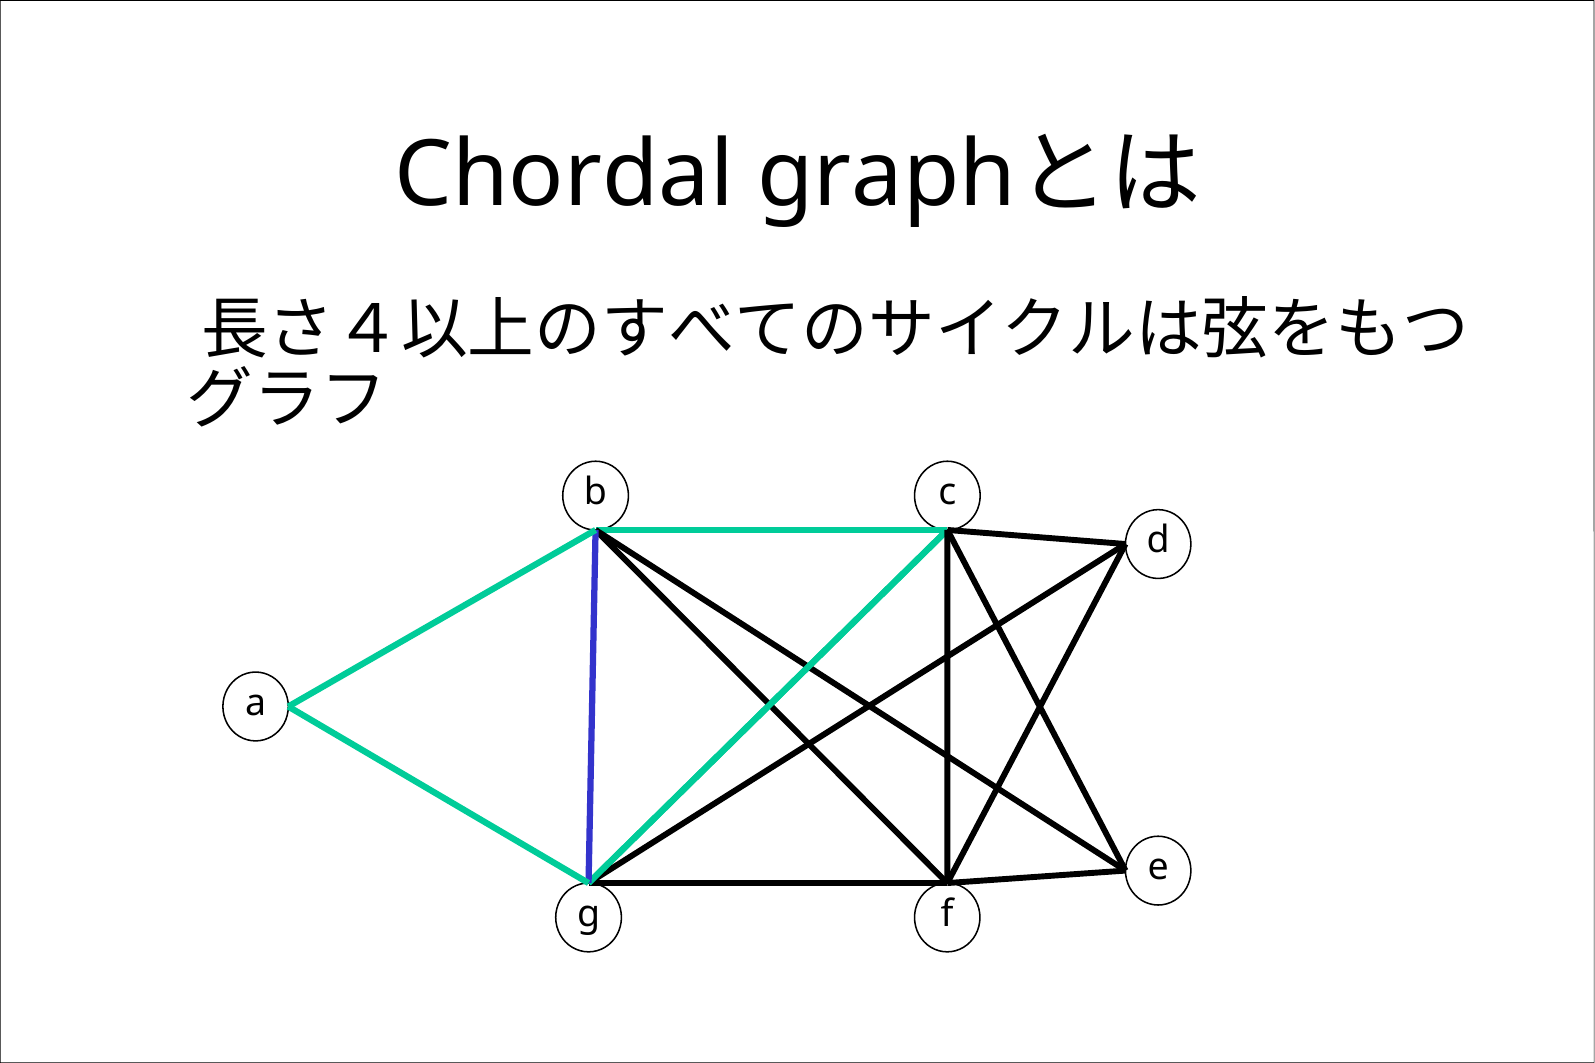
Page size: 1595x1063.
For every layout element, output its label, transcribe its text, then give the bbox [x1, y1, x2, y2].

text_box b [562, 461, 629, 530]
text_box f [914, 886, 980, 952]
text_box c [914, 461, 981, 527]
text_box 長さ４以上のすべてのサイクルは弦をもつグラフ [117, 295, 1479, 965]
text_box a [222, 672, 289, 741]
text_box d [1125, 509, 1191, 579]
text_box Chordal graphとは [117, 77, 1479, 276]
text_box e [1125, 836, 1191, 906]
text_box g [555, 883, 622, 952]
